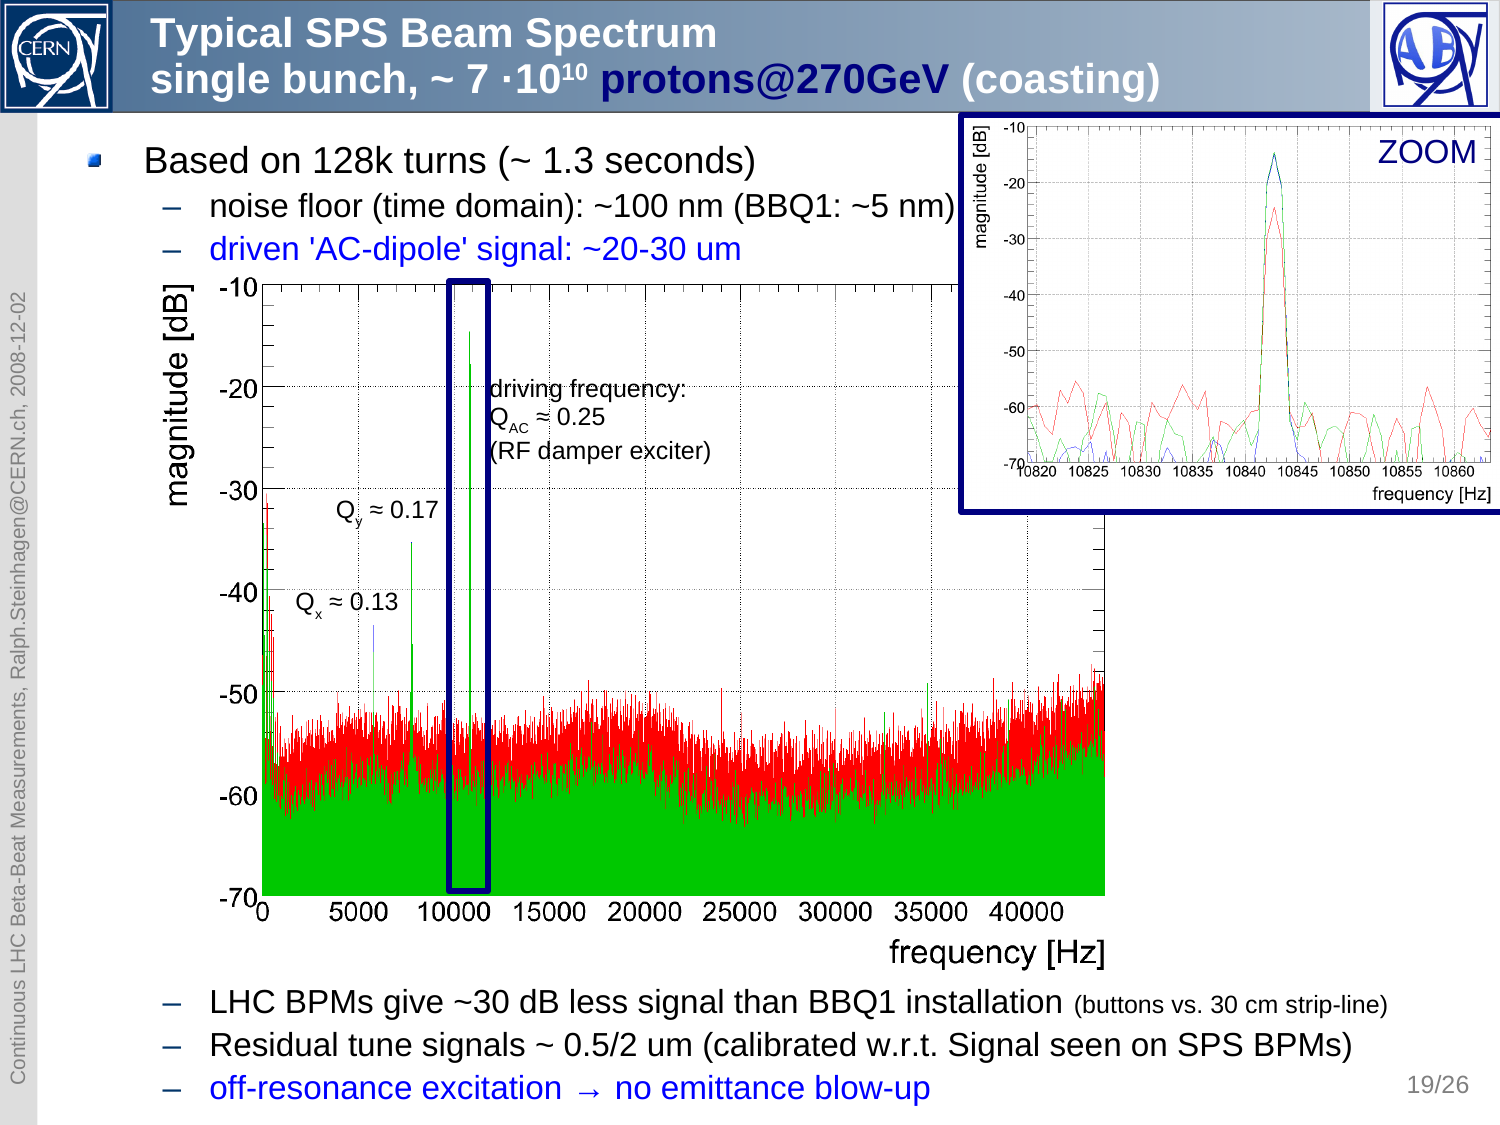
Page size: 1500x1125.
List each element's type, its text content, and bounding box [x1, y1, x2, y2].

text_box Qy ≈ 0.17 [321, 488, 454, 538]
title Typical SPS Beam Spectrum single bunch, ~ 7 ·1010 protons@270GeV (coasting) [150, 7, 1201, 106]
picture [0, 0, 113, 113]
text_box ZOOM [1363, 126, 1492, 179]
picture [1382, 1, 1489, 108]
picture [963, 118, 1500, 509]
list Based on 128k turns (~ 1.3 seconds) noise floor (time domain): ~100 nm (BBQ1: ~5 nm) driven 'AC-dipole' signal: ~20-30 um LHC BPMs give ~30 dB less signal than BBQ1 installation (buttons vs. 30 cm strip-line) Residual tune signals ~ 0.5/2 um (calibrated w.r.t. Signal seen on SPS BPMs) off-resonance excitation → no emittance blow-up [87, 137, 1438, 1107]
text_box driving frequency: QAC ≈ 0.25 (RF damper exciter) [474, 367, 727, 473]
text_box Qx ≈ 0.13 [280, 580, 414, 630]
